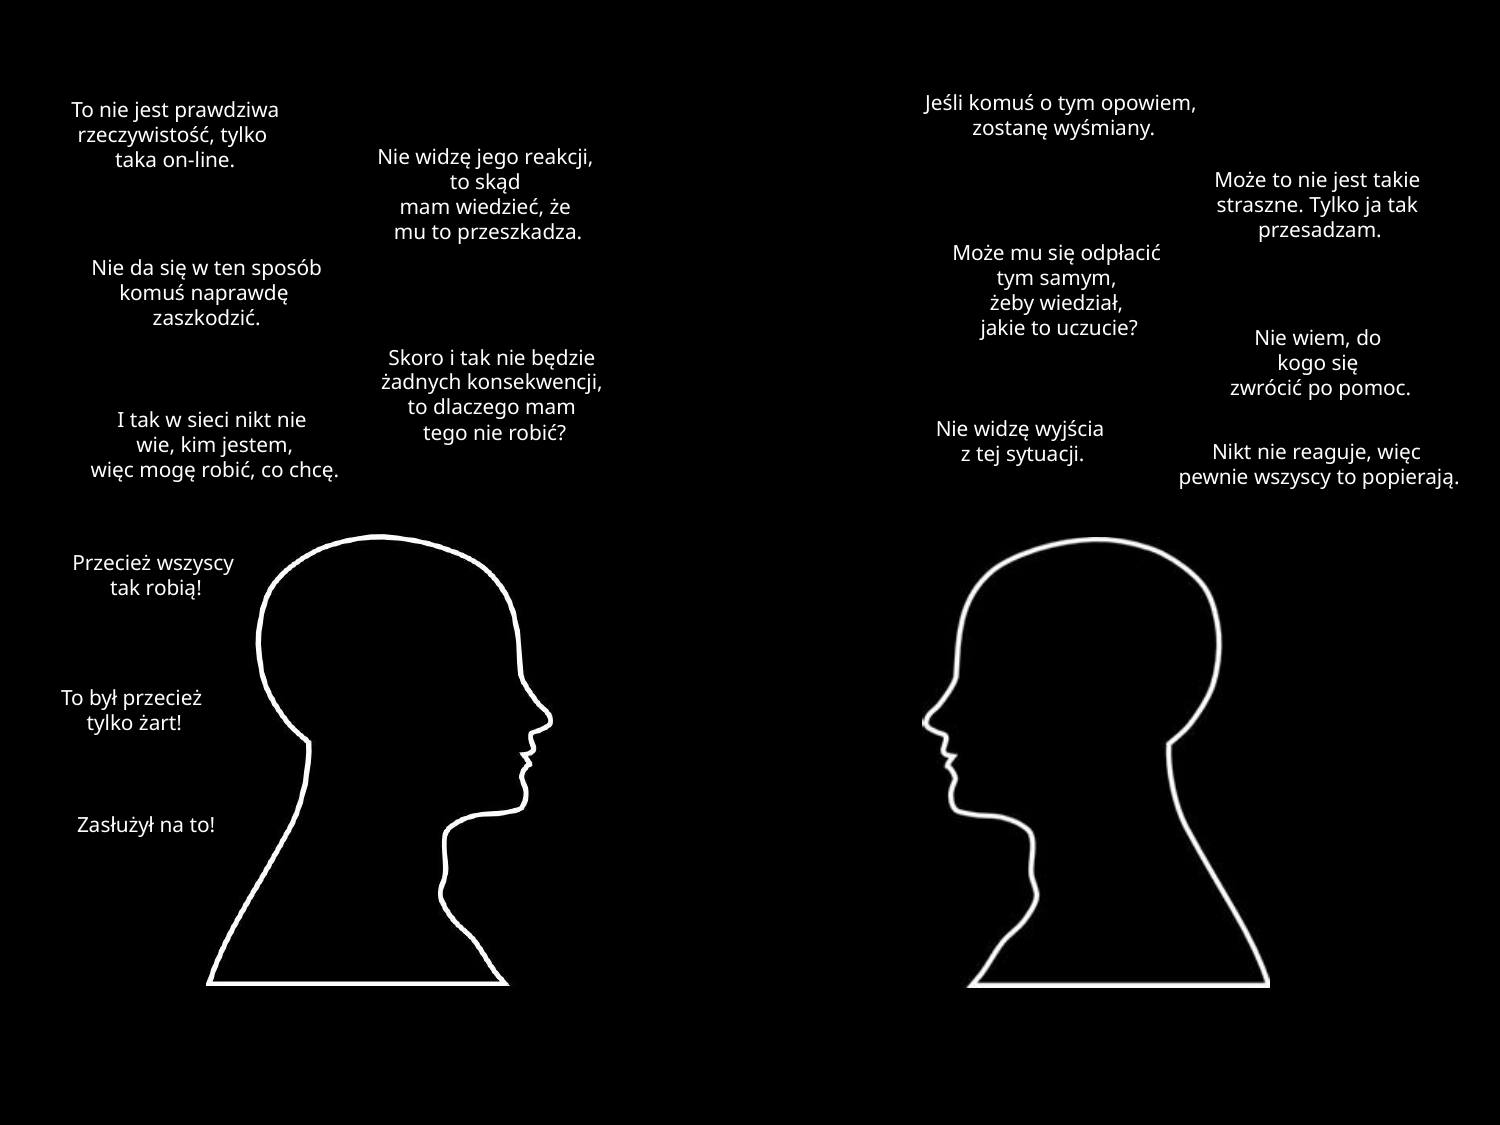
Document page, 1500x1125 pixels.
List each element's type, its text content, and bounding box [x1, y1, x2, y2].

text_box To nie jest prawdziwa rzeczywistość, tylko taka on-line. [56, 88, 295, 179]
text_box Przecież wszyscy tak robią! [57, 542, 255, 607]
text_box I tak w sieci nikt nie wie, kim jestem, więc mogę robić, co chcę. [75, 399, 354, 490]
text_box Nie widzę jego reakcji, to skąd mam wiedzieć, że mu to przeszkadza. [362, 136, 614, 251]
text_box Nie da się w ten sposób komuś naprawdę zaszkodzić. [76, 247, 337, 338]
text_box Może to nie jest takie straszne. Tylko ja tak przesadzam. [1199, 159, 1441, 250]
text_box Jeśli komuś o tym opowiem, zostanę wyśmiany. [910, 82, 1218, 148]
text_box To był przecież tylko żart! [46, 677, 223, 742]
text_box Skoro i tak nie będzie żadnych konsekwencji, to dlaczego mam tego nie robić? [366, 336, 623, 452]
picture [206, 534, 553, 986]
picture [922, 537, 1270, 988]
text_box Nie wiem, do kogo się zwrócić po pomoc. [1215, 316, 1427, 407]
text_box Może mu się odpłacić tym samym, żeby wiedział, jakie to uczucie? [937, 232, 1182, 348]
text_box Zasłużył na to! [62, 804, 230, 845]
text_box Nie widzę wyjścia z tej sytuacji. [920, 407, 1125, 473]
text_box Nikt nie reaguje, więc pewnie wszyscy to popierają. [1163, 431, 1475, 497]
